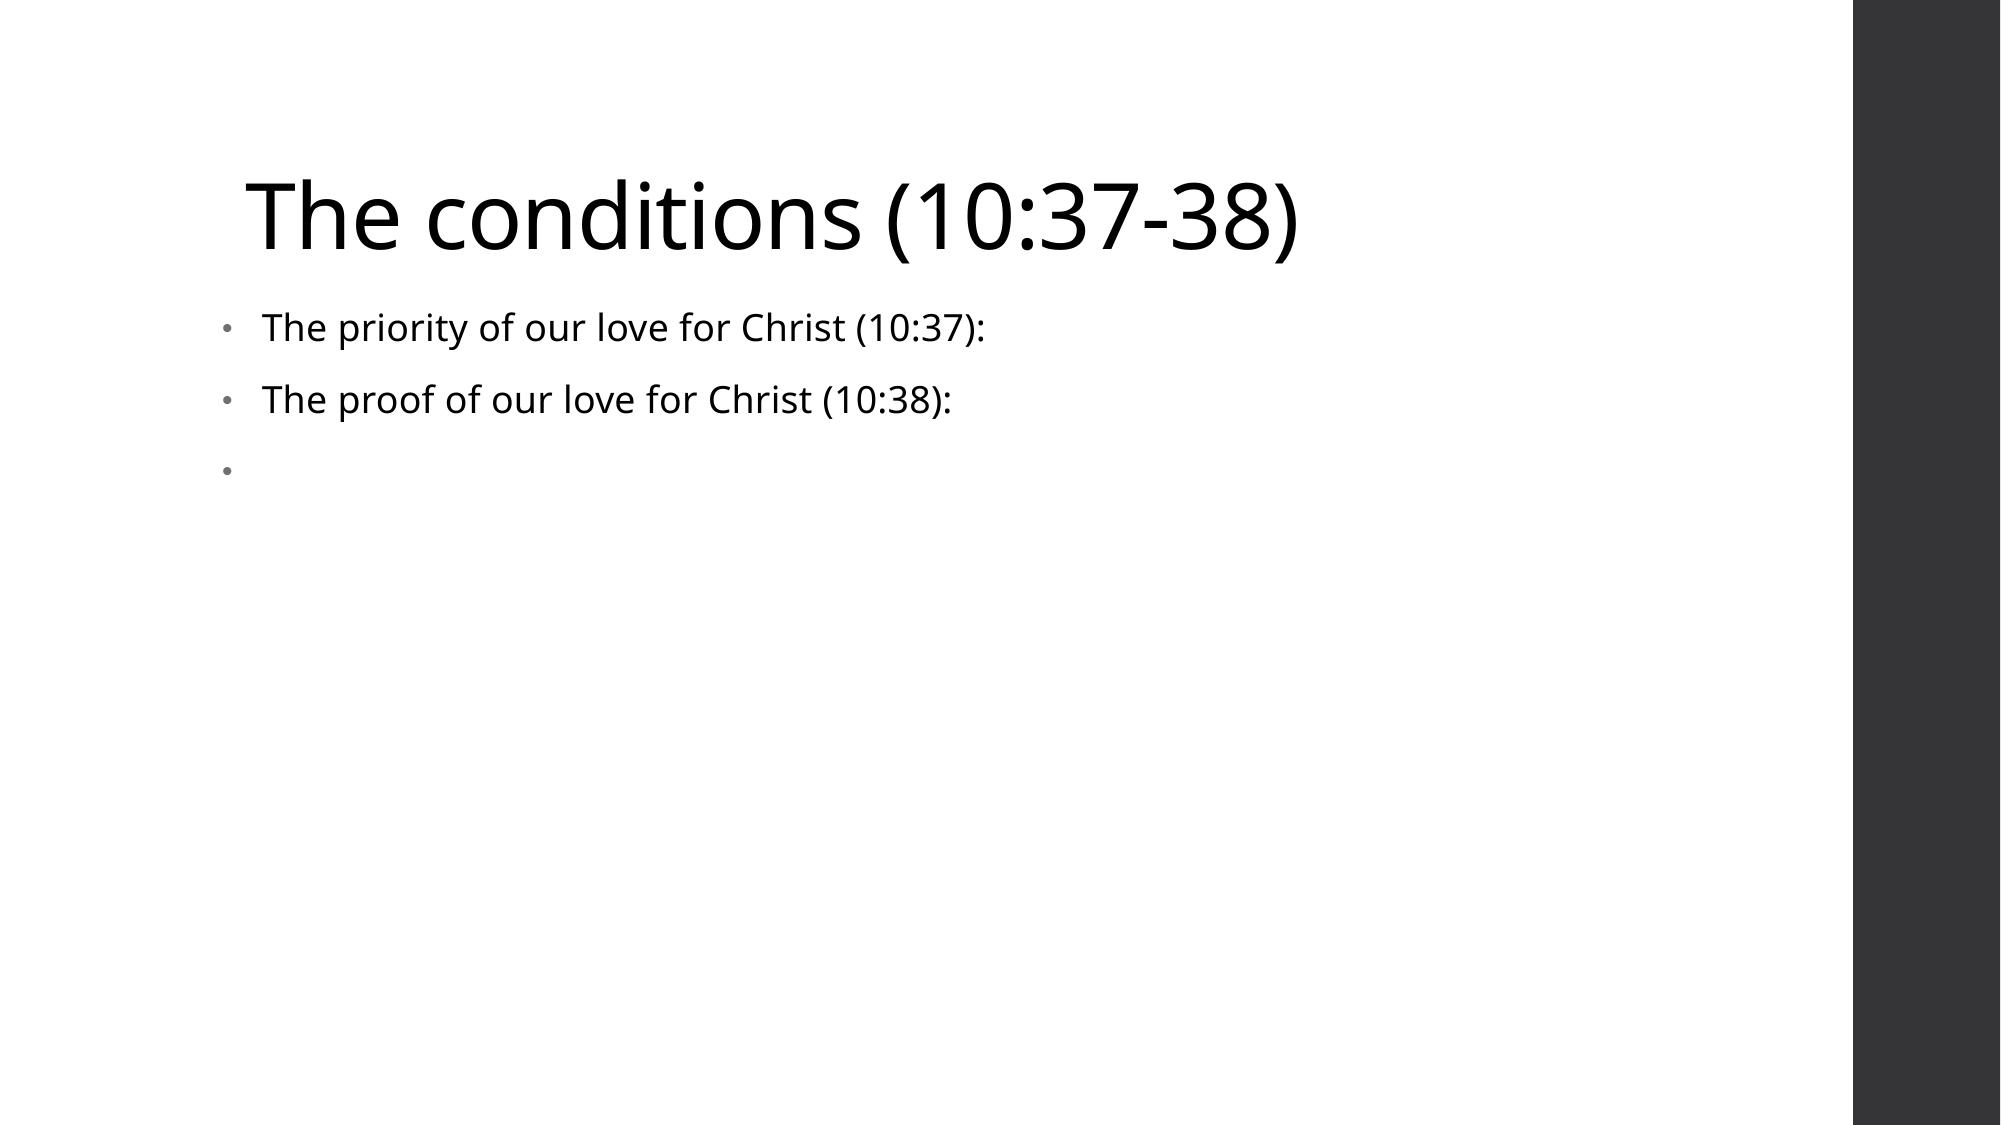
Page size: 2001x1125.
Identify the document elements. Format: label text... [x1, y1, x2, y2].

list The priority of our love for Christ (10:37): The proof of our love for Christ (10:38): [206, 299, 1617, 1014]
title The conditions (10:37-38) [206, 60, 1797, 278]
